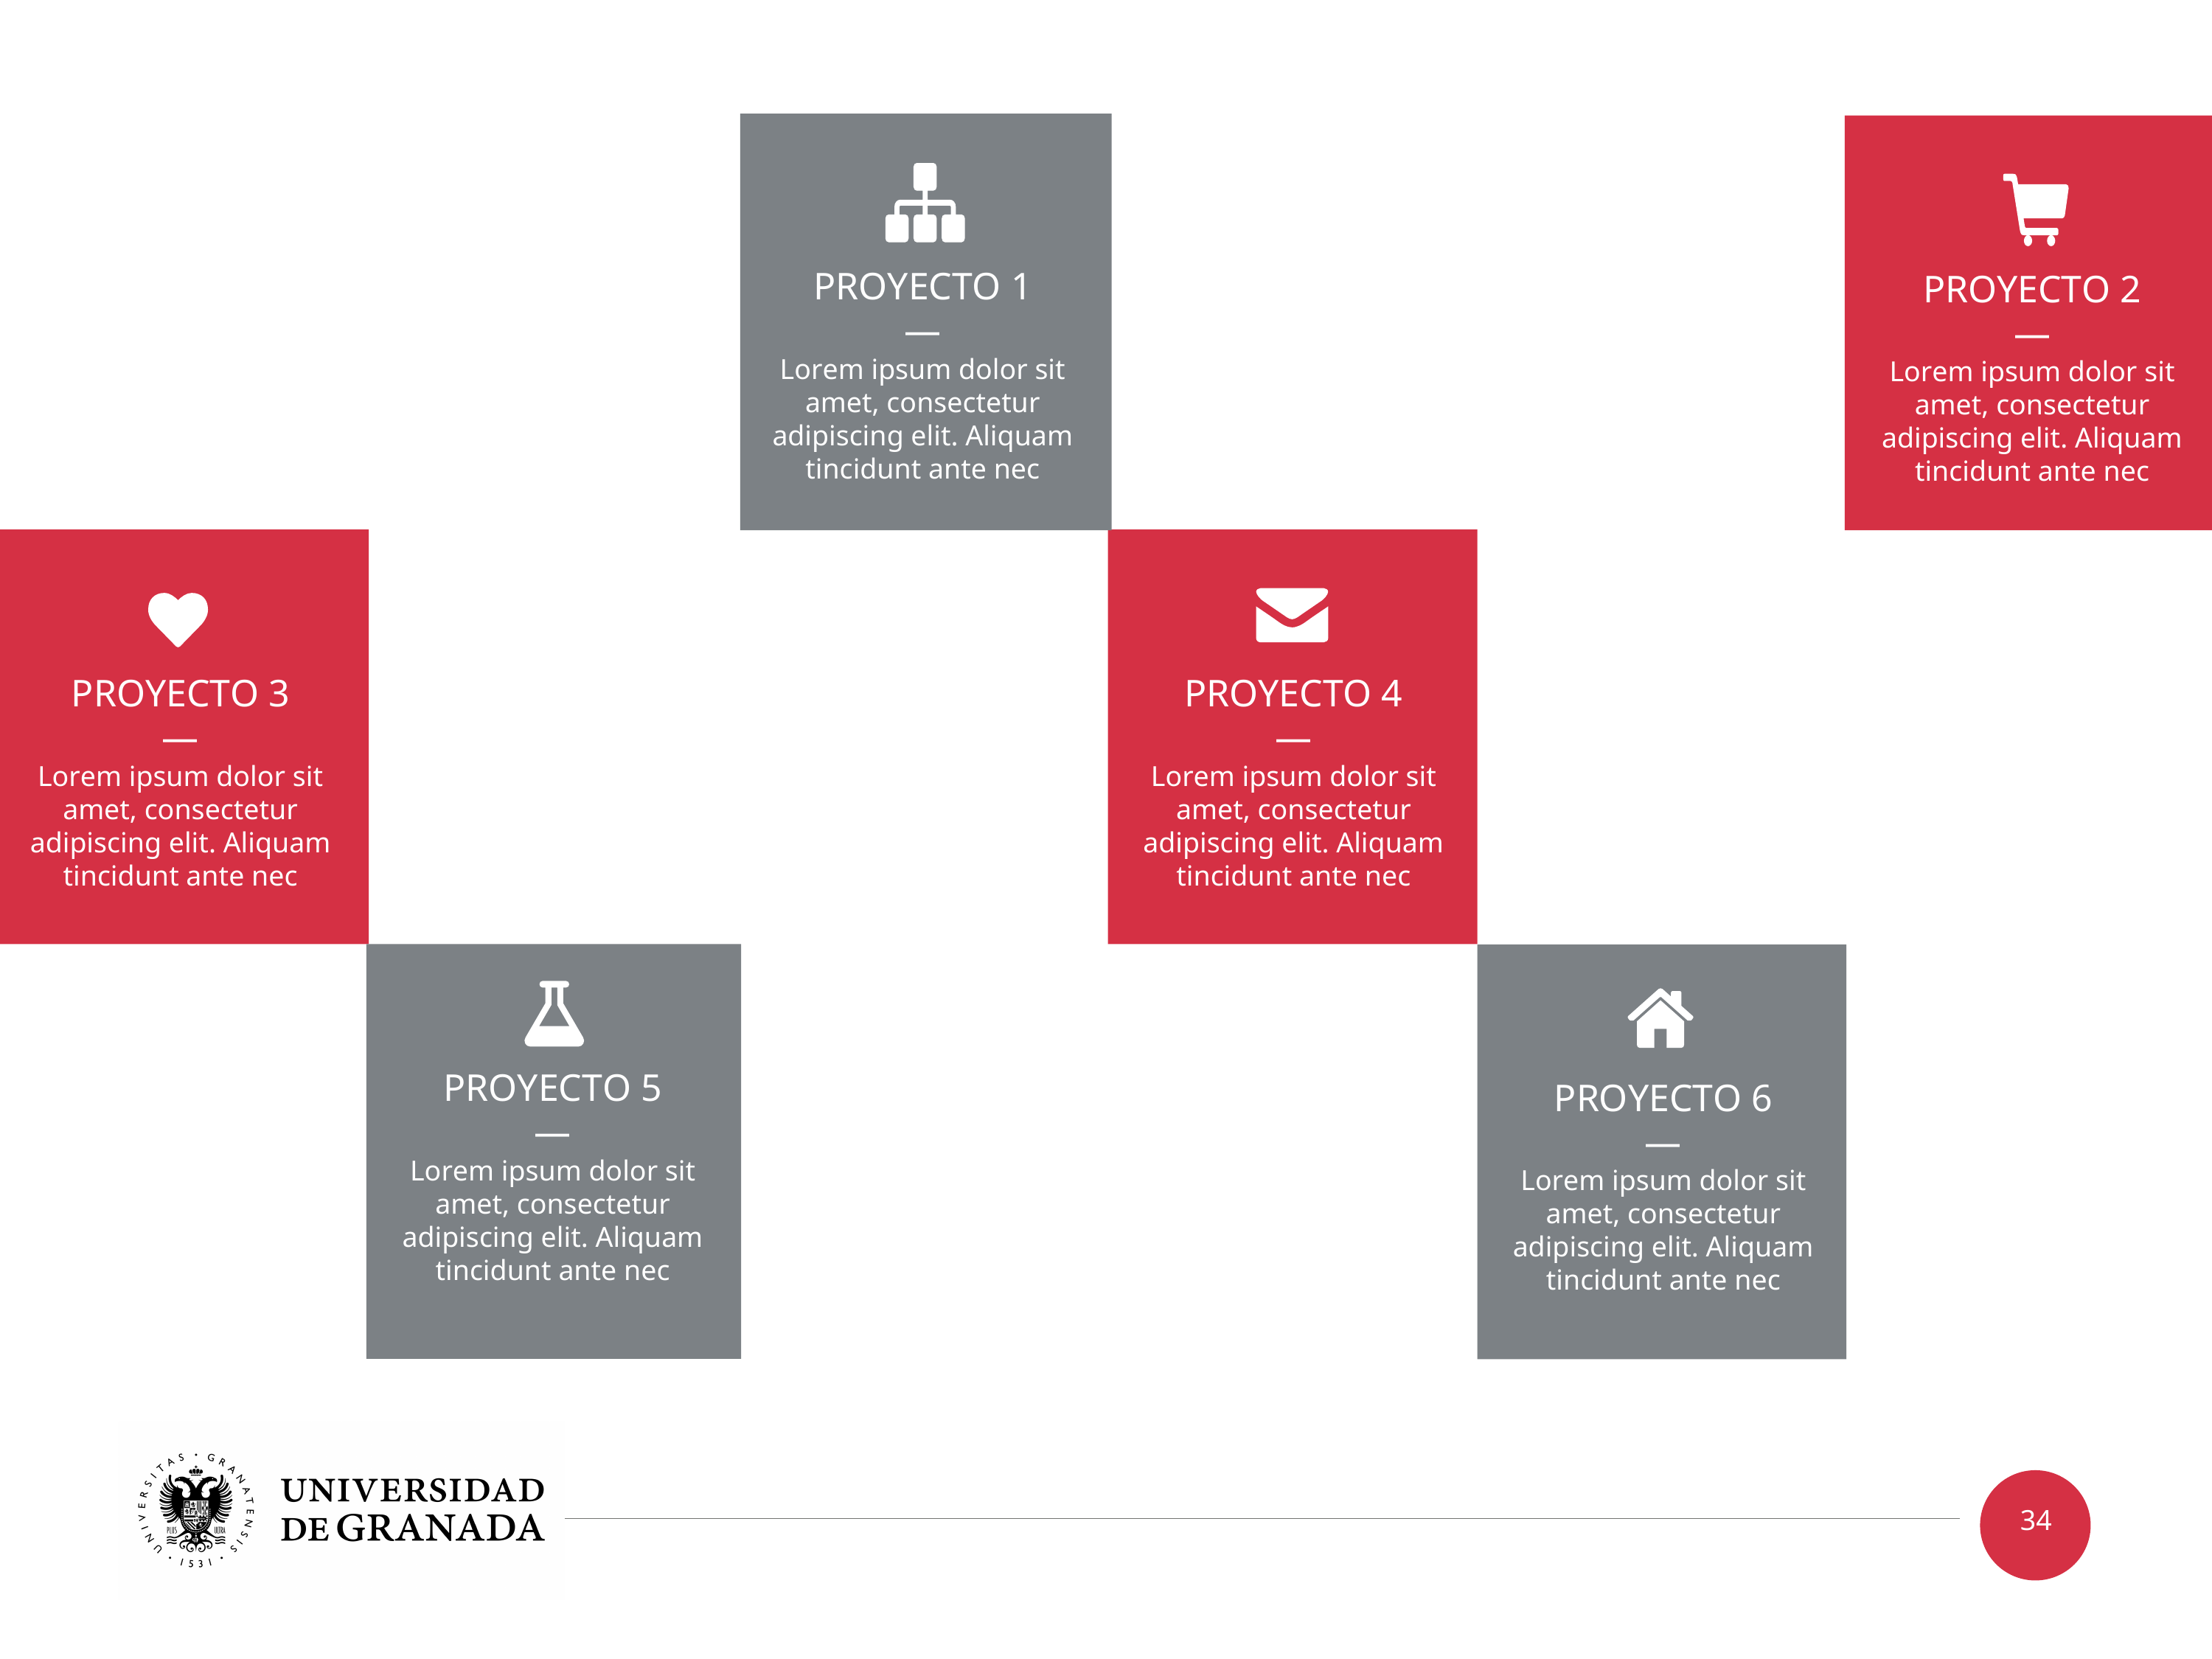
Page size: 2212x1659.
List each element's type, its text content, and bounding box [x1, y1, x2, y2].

text_box PROYECTO 5 — Lorem ipsum dolor sit amet, consectetur adipiscing elit. Aliquam tincidunt ante nec [384, 1058, 721, 1292]
text_box PROYECTO 4 — Lorem ipsum dolor sit amet, consectetur adipiscing elit. Aliquam tincidunt ante nec [1125, 664, 1462, 897]
text_box [740, 114, 1847, 1360]
text_box [1844, 115, 2212, 531]
text_box PROYECTO 1 — Lorem ipsum dolor sit amet, consectetur adipiscing elit. Aliquam tincidunt ante nec [754, 257, 1091, 490]
text_box [0, 529, 742, 1359]
text_box PROYECTO 2 — Lorem ipsum dolor sit amet, consectetur adipiscing elit. Aliquam tincidunt ante nec [1864, 260, 2201, 493]
picture [118, 1421, 565, 1600]
text_box PROYECTO 3 — Lorem ipsum dolor sit amet, consectetur adipiscing elit. Aliquam tincidunt ante nec [12, 664, 349, 897]
text_box PROYECTO 6 — Lorem ipsum dolor sit amet, consectetur adipiscing elit. Aliquam tincidunt ante nec [1495, 1068, 1832, 1302]
